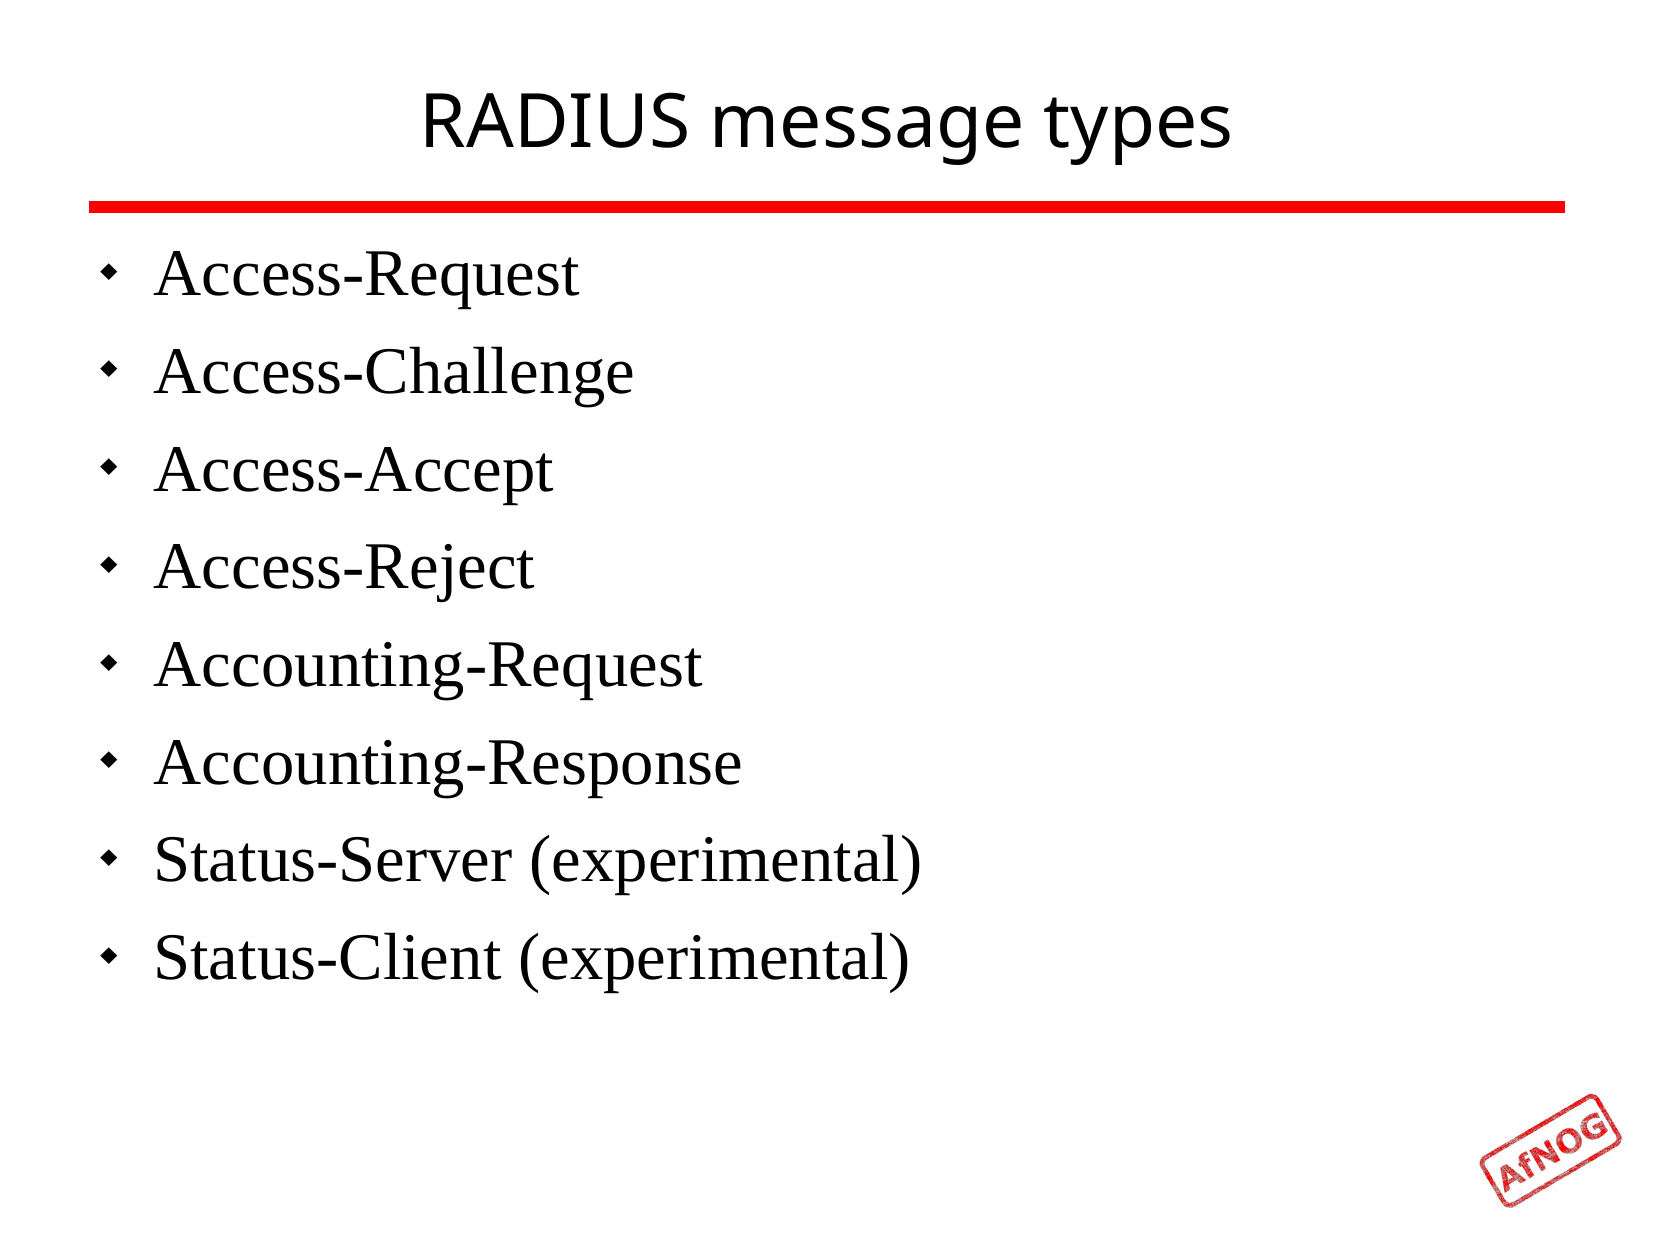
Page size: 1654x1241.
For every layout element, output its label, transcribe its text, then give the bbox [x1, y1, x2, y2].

title RADIUS message types [82, 29, 1571, 207]
list Access-Request Access-Challenge Access-Accept Access-Reject Accounting-Request Accounting-Response Status-Server (experimental) Status-Client (experimental) [82, 236, 1571, 1123]
picture [1476, 1090, 1625, 1211]
